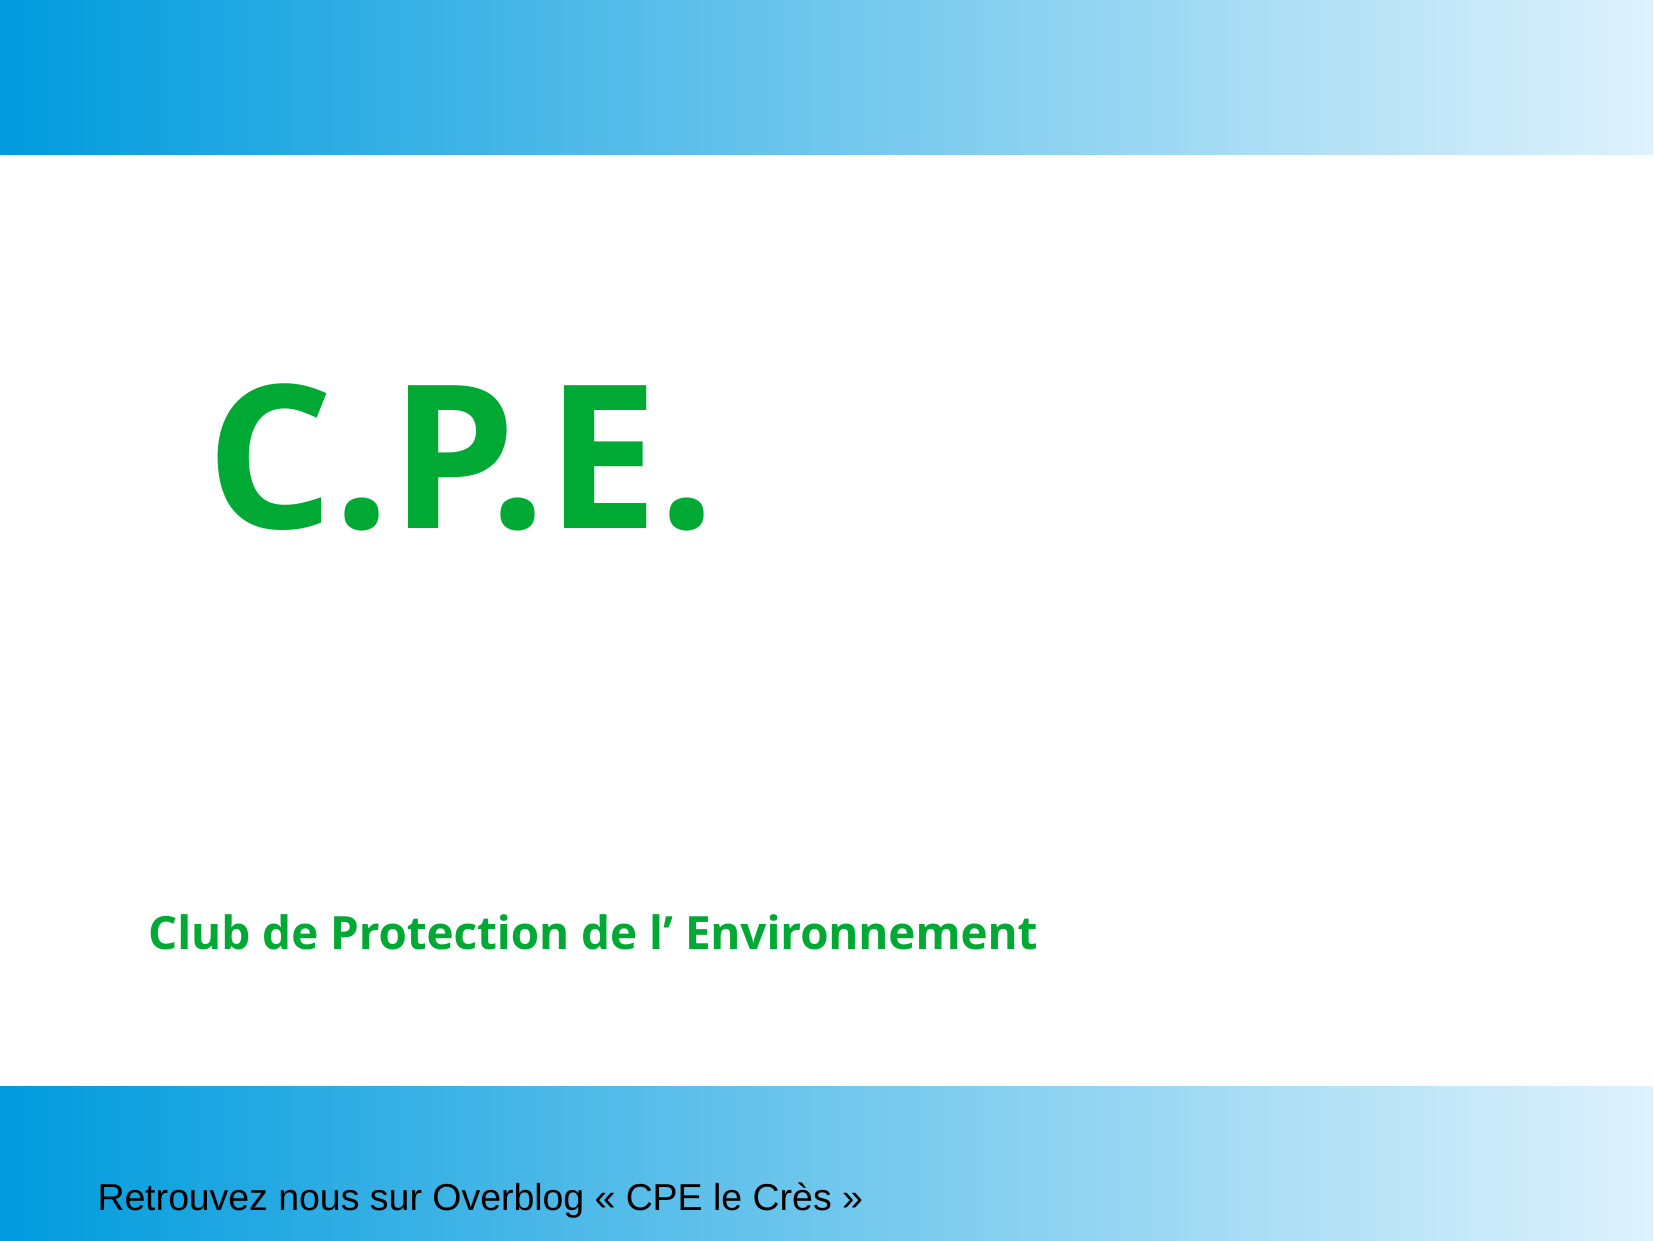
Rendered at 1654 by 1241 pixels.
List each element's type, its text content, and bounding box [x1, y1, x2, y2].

text_box Retrouvez nous sur Overblog « CPE le Crès » [82, 1169, 889, 1227]
text_box C.P.E. Club de Protection de l’ Environnement [61, 307, 1441, 1101]
